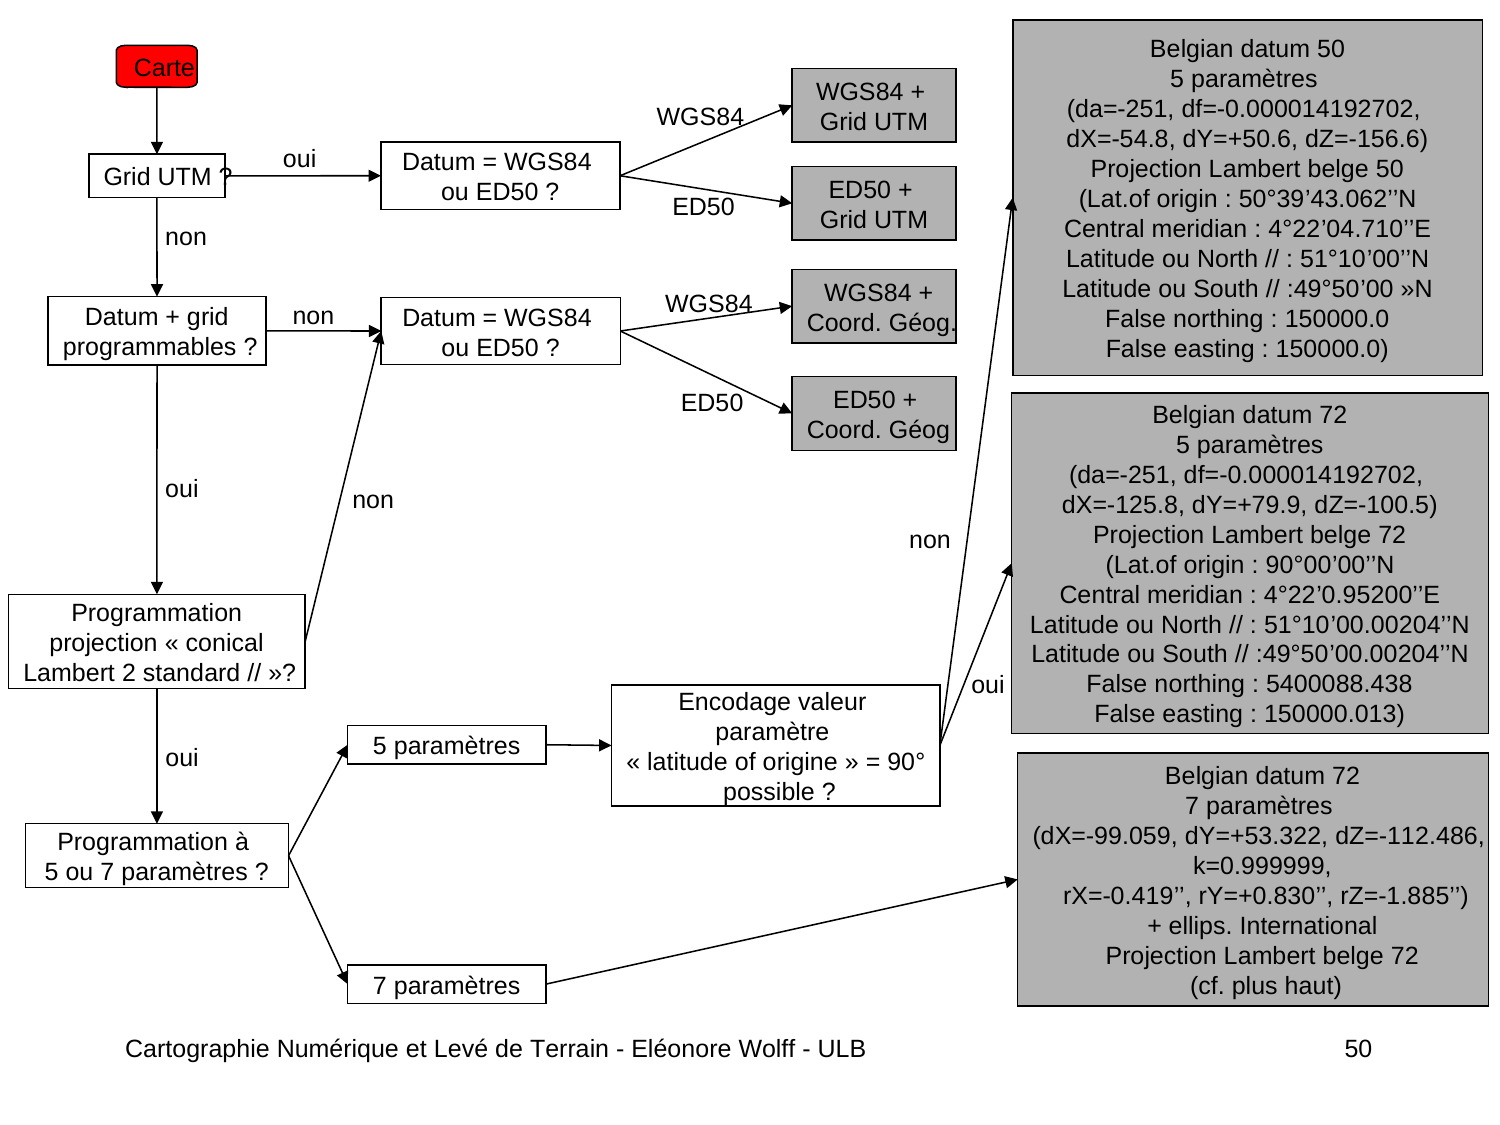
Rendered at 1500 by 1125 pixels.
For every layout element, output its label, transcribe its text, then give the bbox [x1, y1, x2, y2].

text_box ED50 + Grid UTM [792, 166, 956, 241]
text_box oui [150, 464, 214, 511]
text_box ED50 [657, 183, 750, 229]
text_box oui [268, 134, 332, 181]
text_box Cartographie Numérique et Levé de Terrain - Eléonore Wolff - ULB [110, 1024, 1271, 1100]
text_box <number> [1279, 1024, 1388, 1100]
text_box non [337, 475, 410, 521]
text_box Carte [116, 45, 198, 88]
text_box Datum = WGS84 ou ED50 ? [381, 297, 621, 365]
text_box 5 paramètres [347, 725, 547, 764]
text_box Programmation projection « conical Lambert 2 standard // »? [8, 594, 306, 689]
text_box Encodage valeur paramètre « latitude of origine » = 90° possible ? [611, 684, 940, 806]
text_box Programmation à 5 ou 7 paramètres ? [25, 823, 289, 888]
text_box Grid UTM ? [88, 154, 226, 198]
text_box non [277, 292, 350, 338]
text_box ED50 + Coord. Géog [792, 376, 956, 451]
text_box 7 paramètres [347, 964, 547, 1004]
text_box WGS84 + Coord. Géog. [792, 269, 956, 344]
text_box Belgian datum 50 5 paramètres (da=-251, df=-0.000014192702, dX=-54.8, dY=+50.6, dZ=-156.6)‏ Projection Lambert belge 50 (Lat.of origin : 50°39’43.062’’N Central meridian : 4°22’04.710’’E Latitude ou North // : 51°10’00’’N Latitude ou South // :49°50’00 »N False northing : 150000.0 False easting : 150000.0)‏ [1012, 19, 1483, 376]
text_box WGS84 [650, 279, 768, 325]
text_box ED50 [666, 379, 759, 425]
text_box Belgian datum 72 5 paramètres (da=-251, df=-0.000014192702, dX=-125.8, dY=+79.9, dZ=-100.5)‏ Projection Lambert belge 72 (Lat.of origin : 90°00’00’’N Central meridian : 4°22’0.95200’’E Latitude ou North // : 51°10’00.00204’’N Latitude ou South // :49°50’00.00204’’N False northing : 5400088.438 False easting : 150000.013)‏ [1011, 392, 1489, 734]
text_box oui [150, 733, 214, 779]
text_box WGS84 + Grid UTM [792, 68, 956, 143]
text_box Datum + grid programmables ? [48, 296, 266, 366]
text_box oui [956, 660, 1020, 707]
text_box WGS84 [641, 92, 760, 139]
text_box non [150, 212, 223, 258]
text_box Datum = WGS84 ou ED50 ? [380, 142, 621, 210]
text_box non [894, 516, 967, 562]
text_box Belgian datum 72 7 paramètres (dX=-99.059, dY=+53.322, dZ=-112.486, k=0.999999, rX=-0.419’’, rY=+0.830’’, rZ=-1.885’’)‏ + ellips. International Projection Lambert belge 72 (cf. plus haut)‏ [1017, 752, 1489, 1007]
